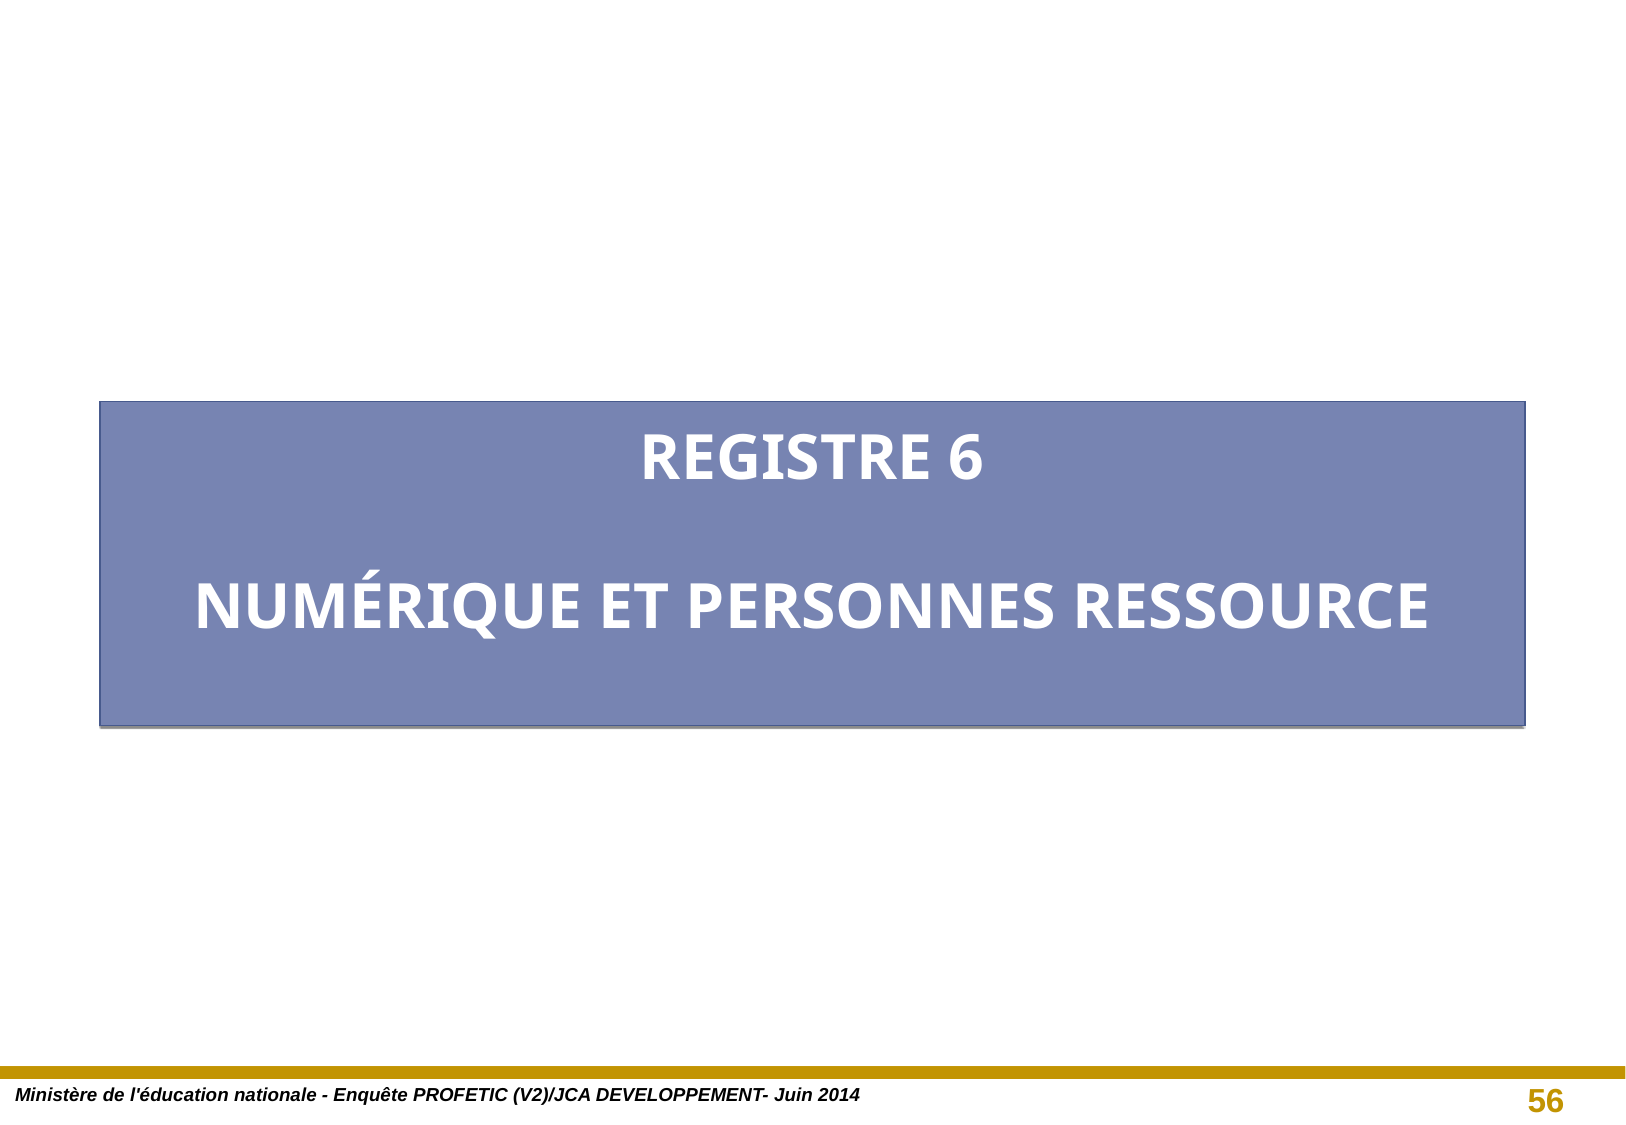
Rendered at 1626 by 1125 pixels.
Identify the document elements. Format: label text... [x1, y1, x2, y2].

text_box 56 [1512, 1071, 1625, 1125]
text_box Ministère de l'éducation nationale - Enquête PROFETIC (V2)/JCA DEVELOPPEMENT- Juin 2014 [0, 1074, 1501, 1125]
title REGISTRE 6 Numérique et personnes ressource [99, 401, 1525, 726]
